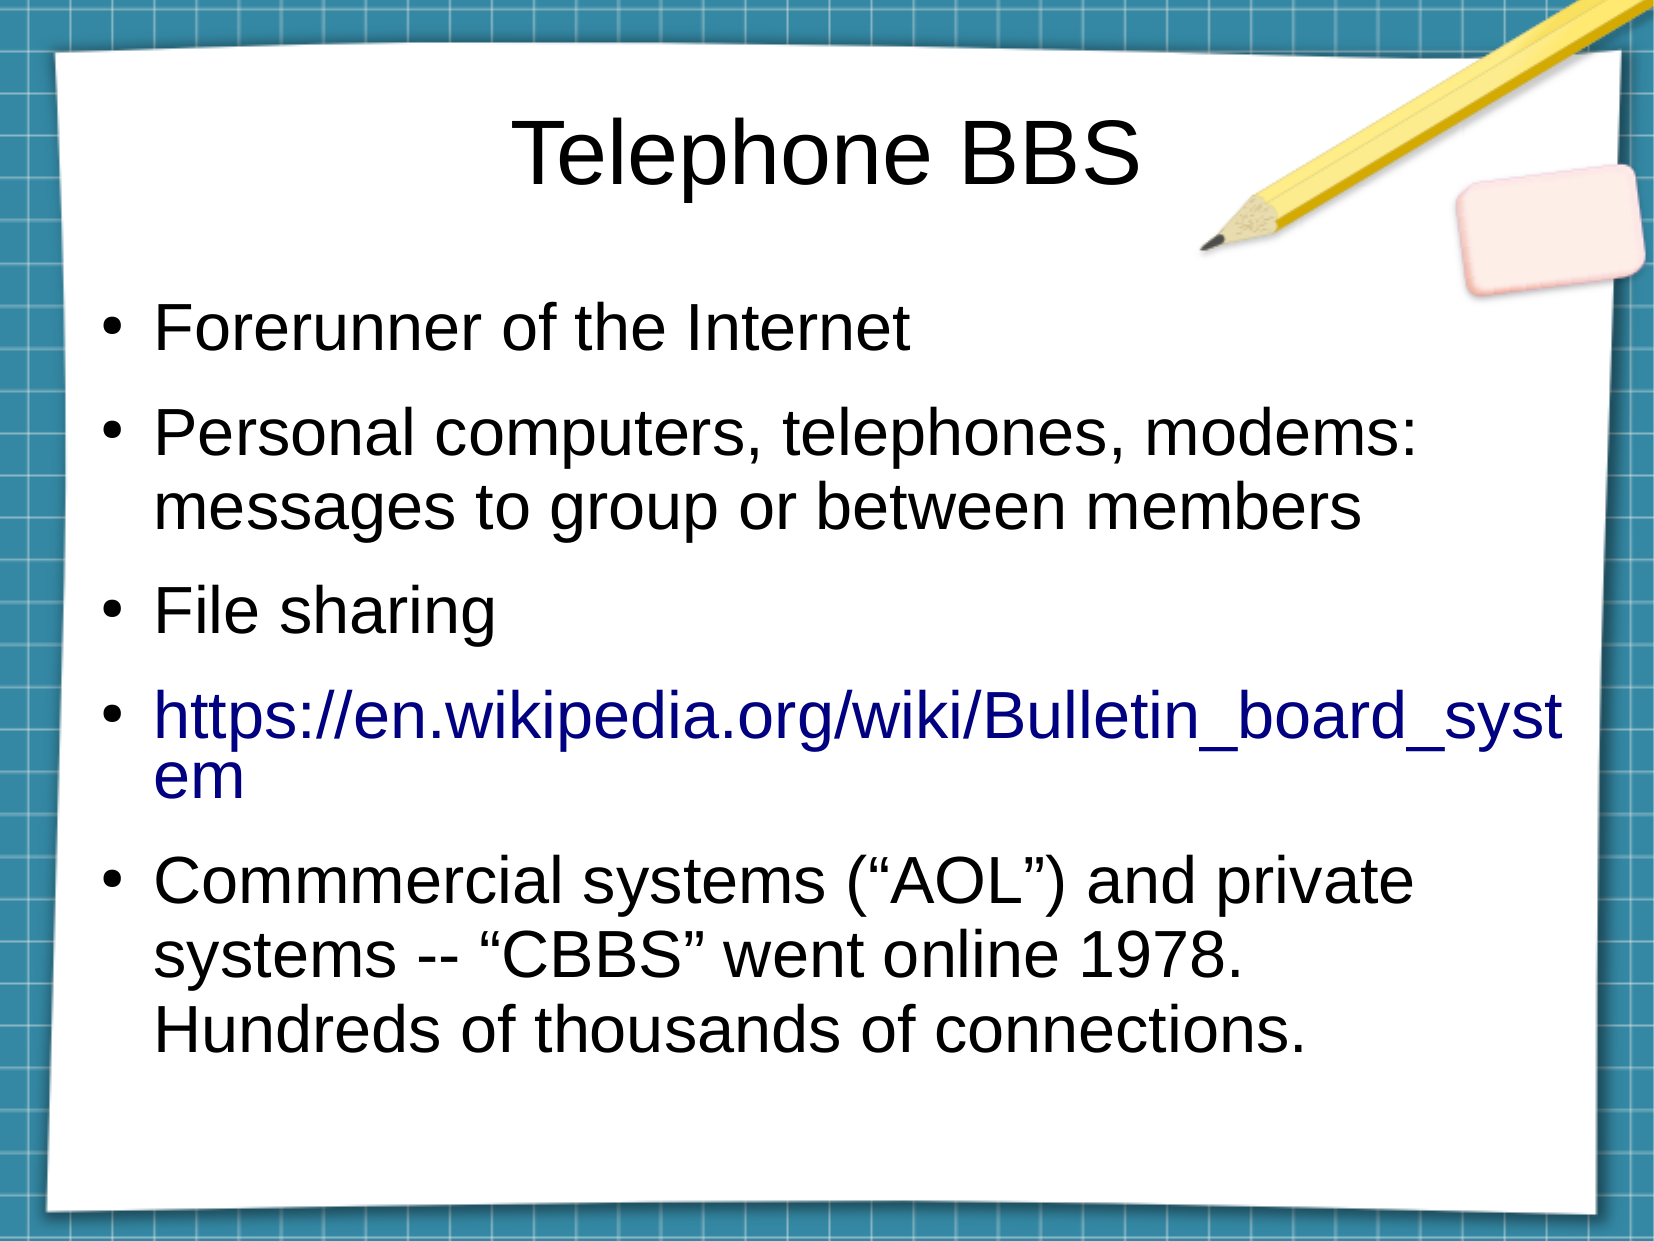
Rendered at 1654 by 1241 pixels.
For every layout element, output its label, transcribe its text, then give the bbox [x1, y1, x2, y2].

picture [0, 0, 1654, 1241]
list Forerunner of the Internet Personal computers, telephones, modems: messages to group or between members File sharing https://en.wikipedia.org/wiki/Bulletin_board_system Commmercial systems (“AOL”) and private systems -- “CBBS” went online 1978. Hundreds of thousands of connections. [82, 290, 1571, 1010]
title Telephone BBS [82, 49, 1571, 257]
